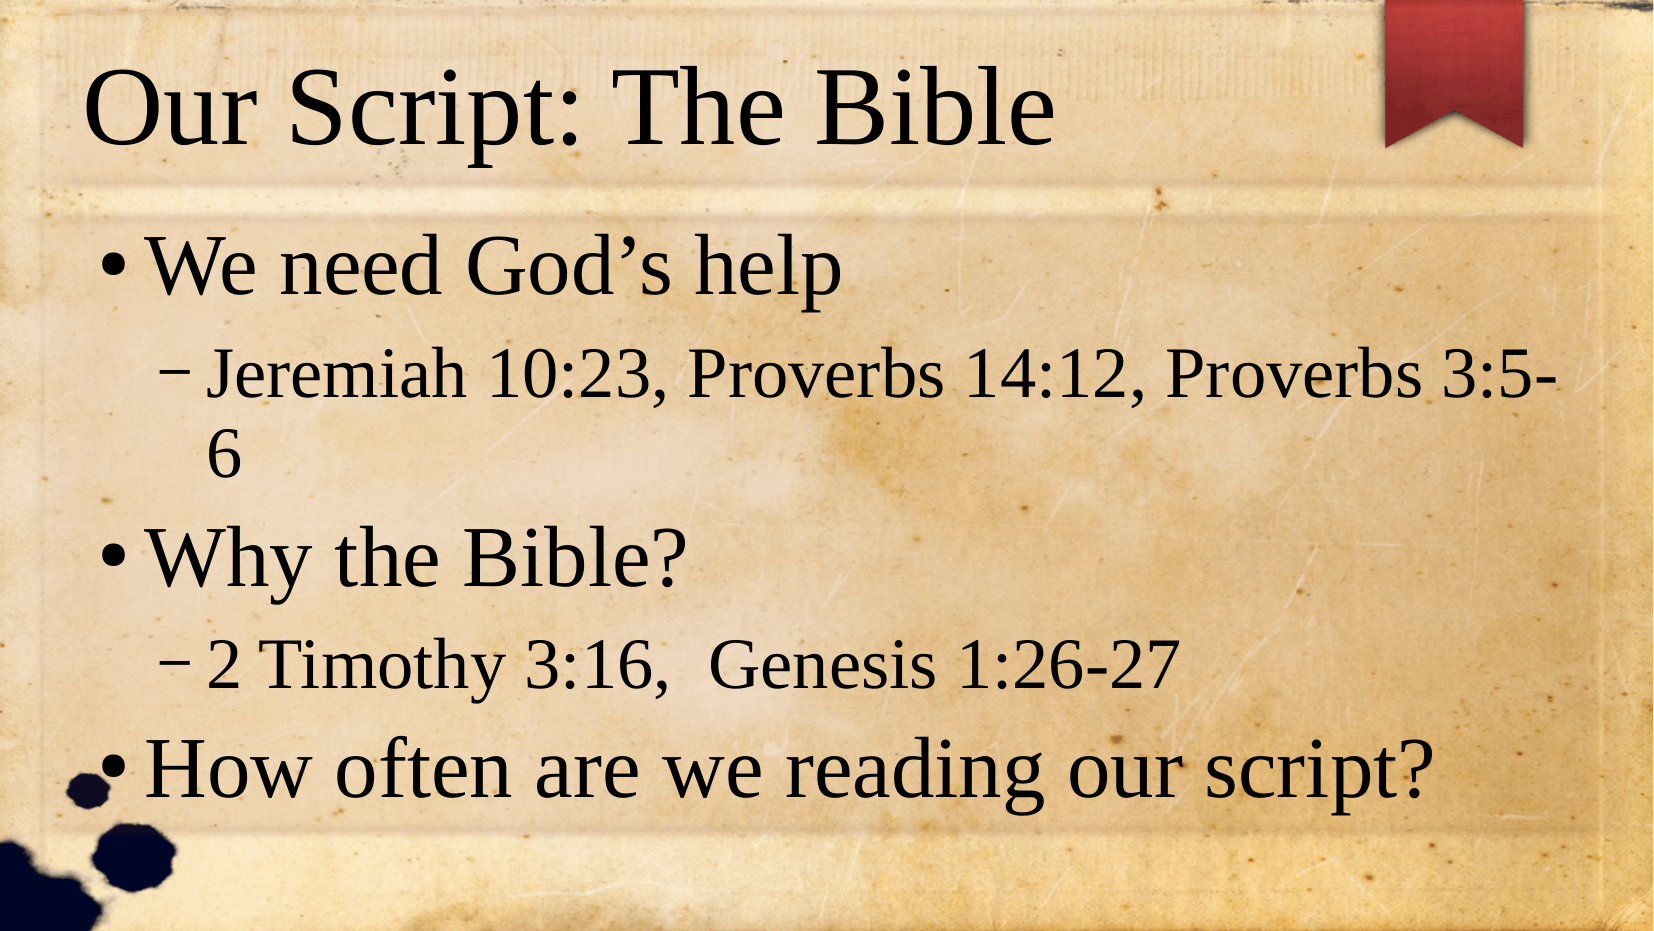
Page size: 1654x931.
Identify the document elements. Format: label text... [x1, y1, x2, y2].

title Our Script: The Bible [82, 37, 1347, 178]
picture [0, 0, 1654, 931]
list We need God’s help Jeremiah 10:23, Proverbs 14:12, Proverbs 3:5-6 Why the Bible? 2 Timothy 3:16, Genesis 1:26-27 How often are we reading our script? [82, 217, 1576, 826]
